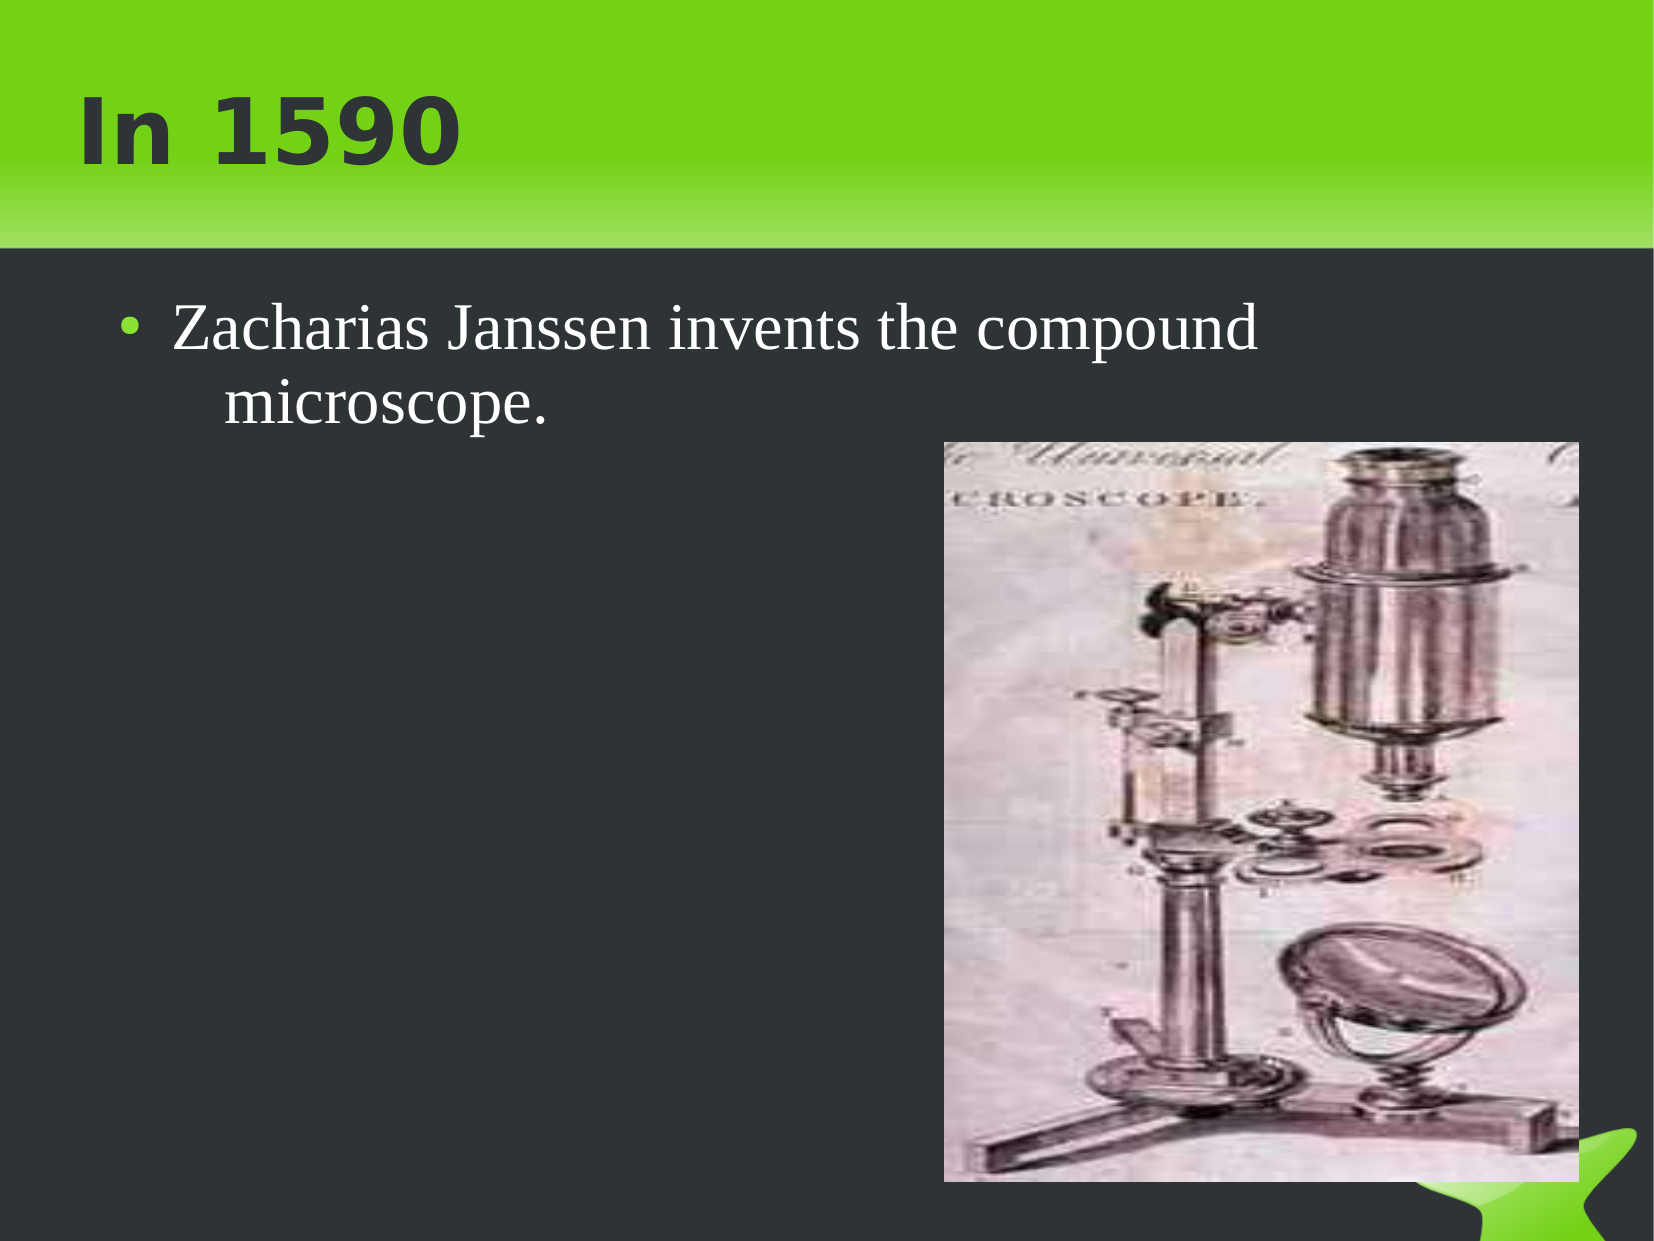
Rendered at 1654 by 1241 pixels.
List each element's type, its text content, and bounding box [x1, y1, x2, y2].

list Zacharias Janssen invents the compound microscope. [82, 290, 1571, 1094]
picture [0, 0, 1654, 1241]
title In 1590 [76, 36, 1565, 229]
